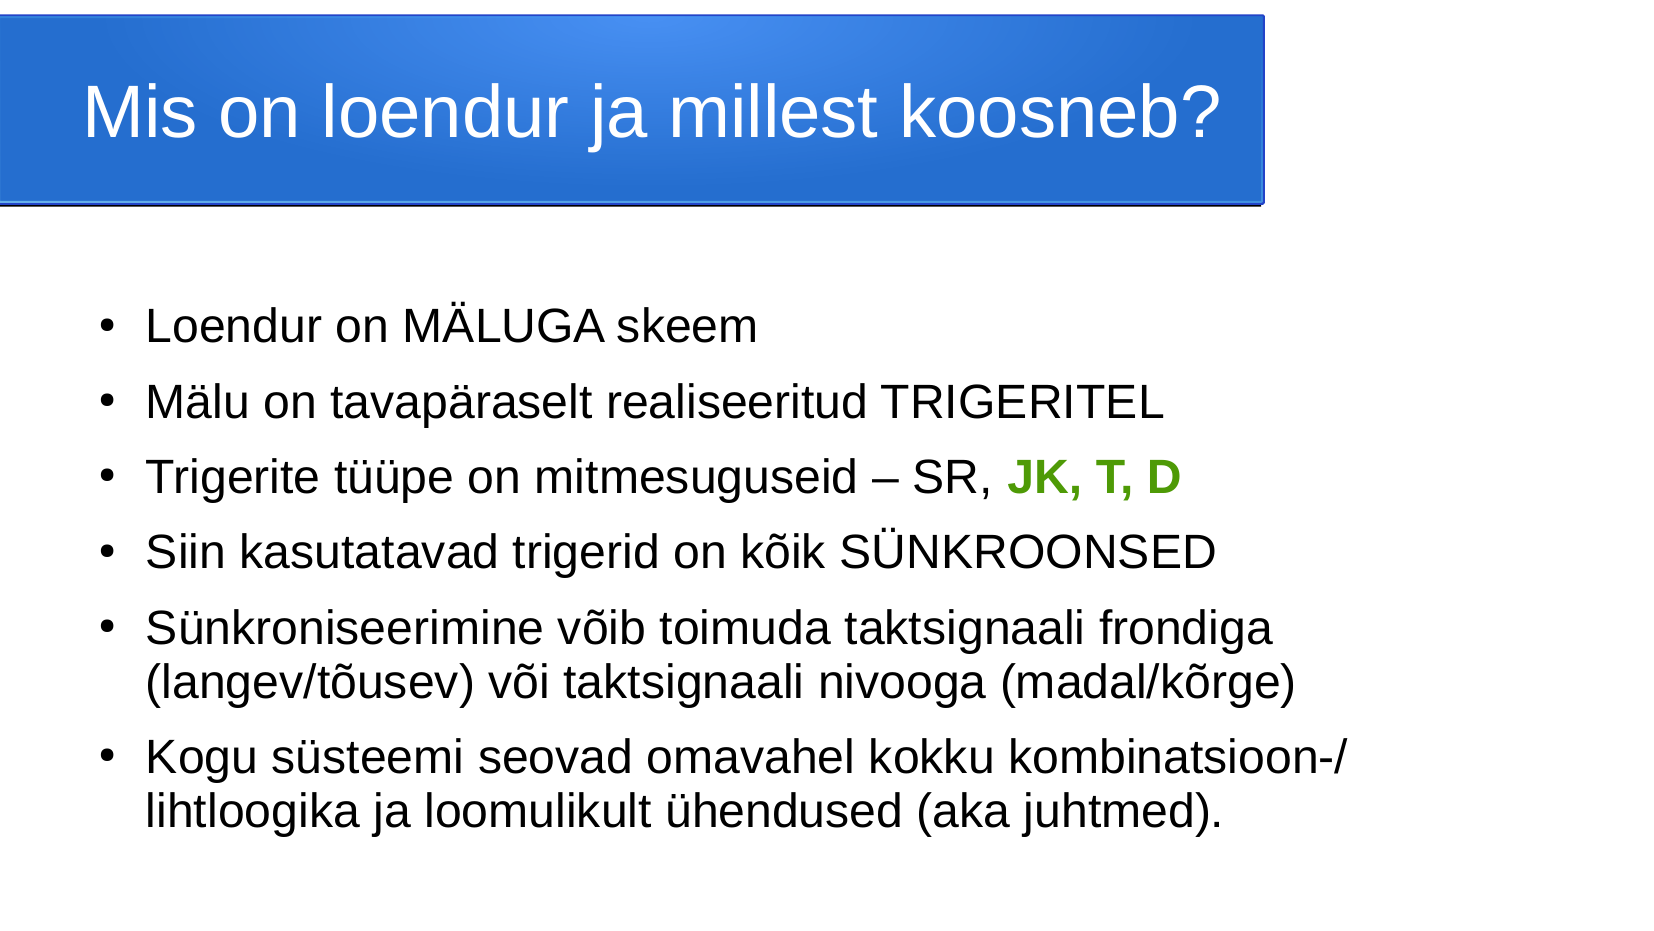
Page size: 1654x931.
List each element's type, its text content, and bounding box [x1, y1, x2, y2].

title Mis on loendur ja millest koosneb? [82, 35, 1235, 189]
list Loendur on MÄLUGA skeem Mälu on tavapäraselt realiseeritud TRIGERITEL Trigerite tüüpe on mitmesuguseid – SR, JK, T, D Siin kasutatavad trigerid on kõik SÜNKROONSED Sünkroniseerimine võib toimuda taktsignaali frondiga (langev/tõusev) või taktsignaali nivooga (madal/kõrge) Kogu süsteemi seovad omavahel kokku kombinatsioon-/ lihtloogika ja loomulikult ühendused (aka juhtmed). [82, 299, 1571, 839]
